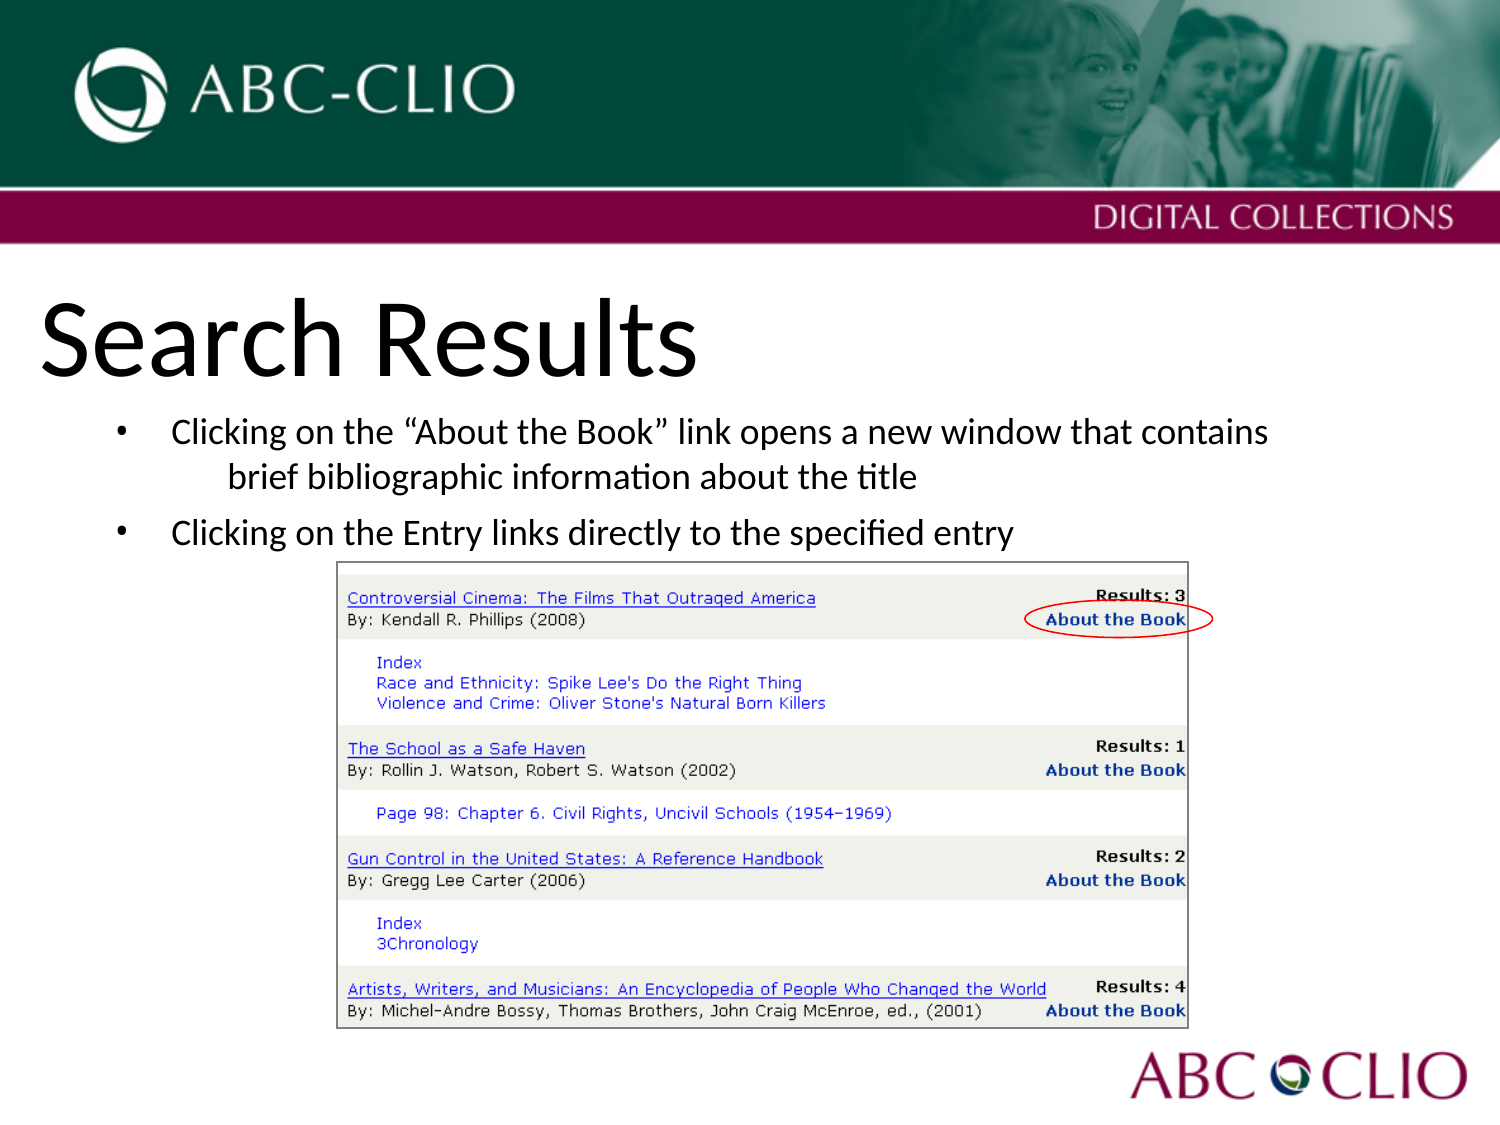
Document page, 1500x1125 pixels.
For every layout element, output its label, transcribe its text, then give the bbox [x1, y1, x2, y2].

picture [337, 563, 1188, 1028]
text_box Clicking on the “About the Book” link opens a new window that contains brief bibliographic information about the title [100, 400, 1350, 500]
picture [87, 1020, 1500, 1125]
picture [0, 0, 1500, 246]
title Search Results [24, 246, 1300, 426]
text_box Clicking on the Entry links directly to the specified entry [100, 500, 1350, 613]
picture [1026, 601, 1188, 636]
